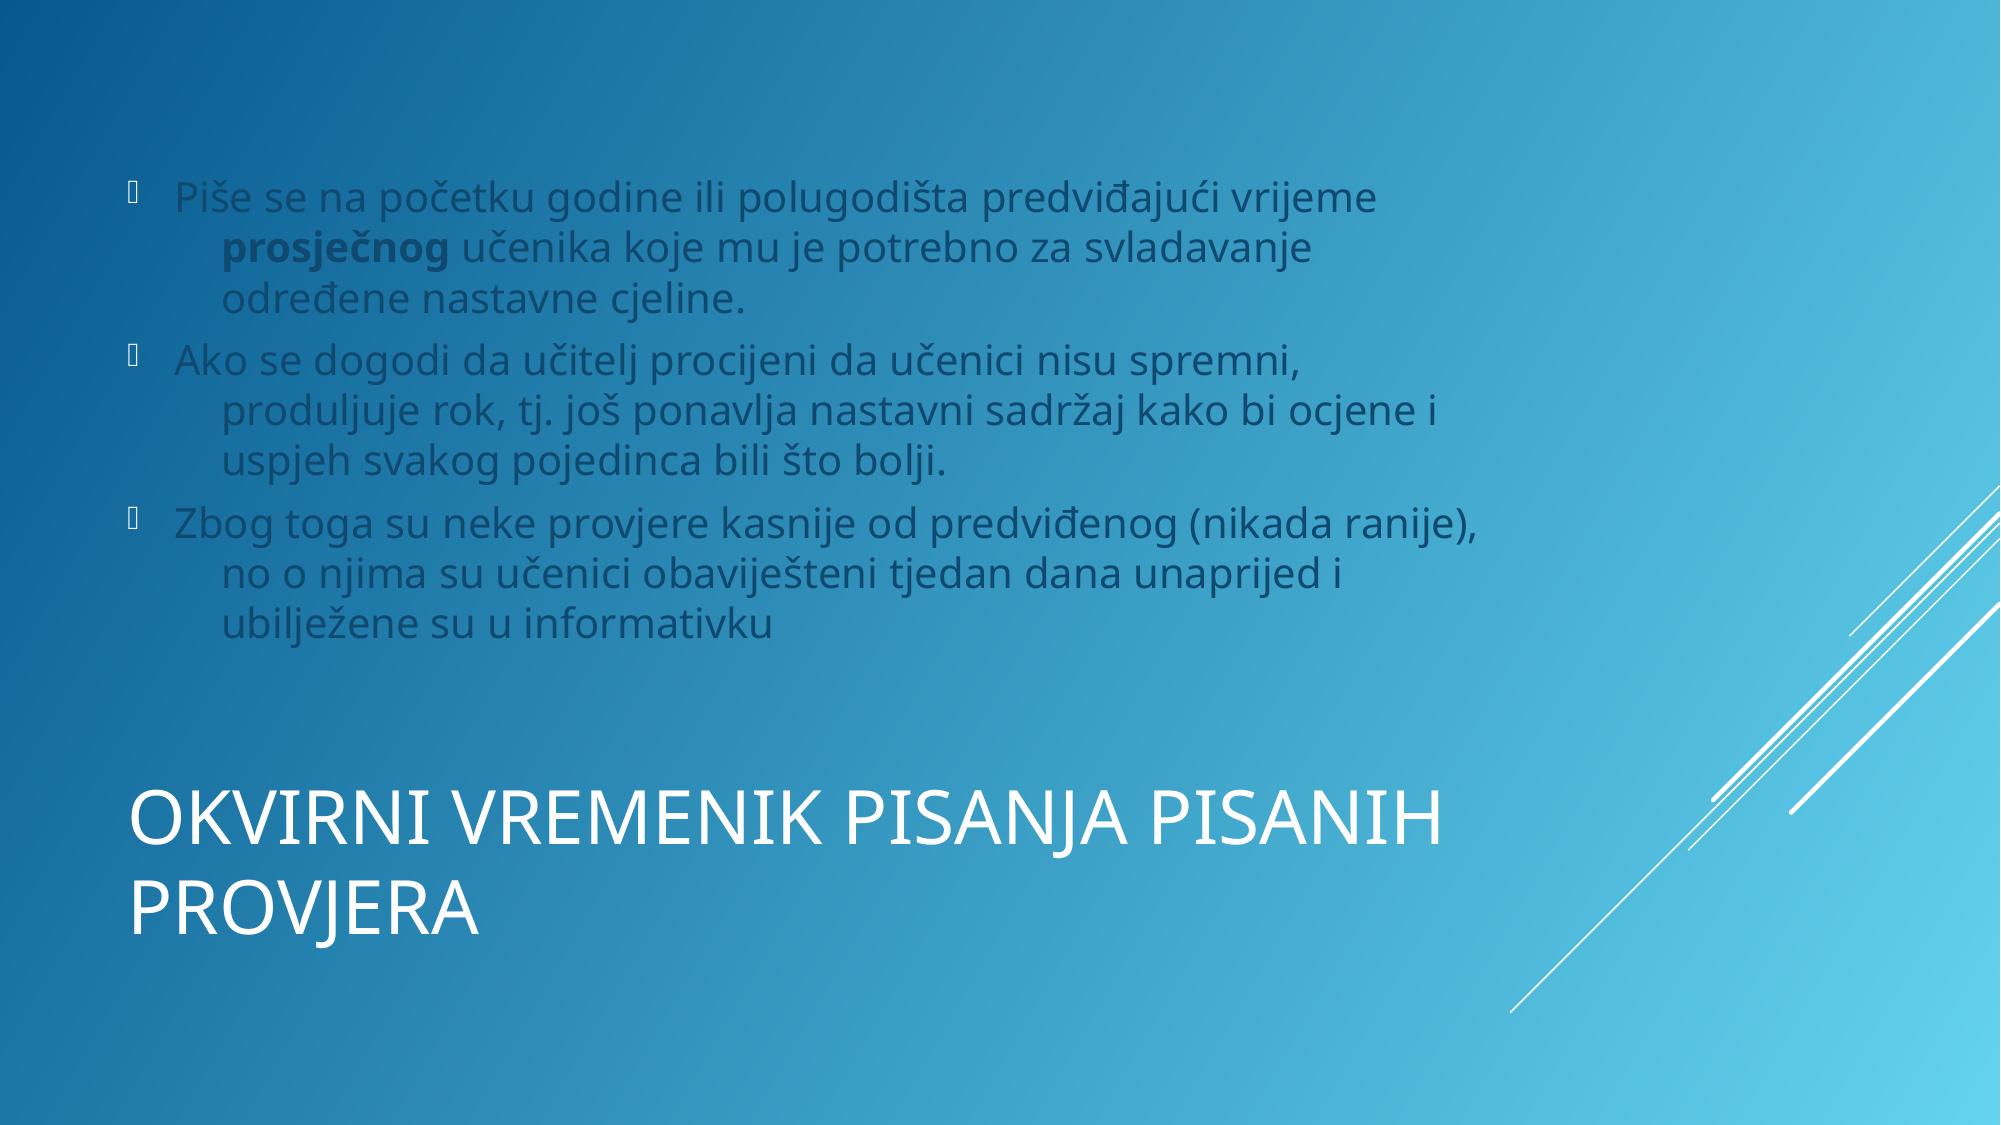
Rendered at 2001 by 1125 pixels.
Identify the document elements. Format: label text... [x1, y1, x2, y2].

title Okvirni vremenik pisanja pisanih provjera [112, 736, 1513, 984]
list Piše se na početku godine ili polugodišta predviđajući vrijeme prosječnog učenika koje mu je potrebno za svladavanje određene nastavne cjeline. Ako se dogodi da učitelj procijeni da učenici nisu spremni, produljuje rok, tj. još ponavlja nastavni sadržaj kako bi ocjene i uspjeh svakog pojedinca bili što bolji. Zbog toga su neke provjere kasnije od predviđenog (nikada ranije), no o njima su učenici obaviješteni tjedan dana unaprijed i ubilježene su u informativku [112, 112, 1513, 706]
